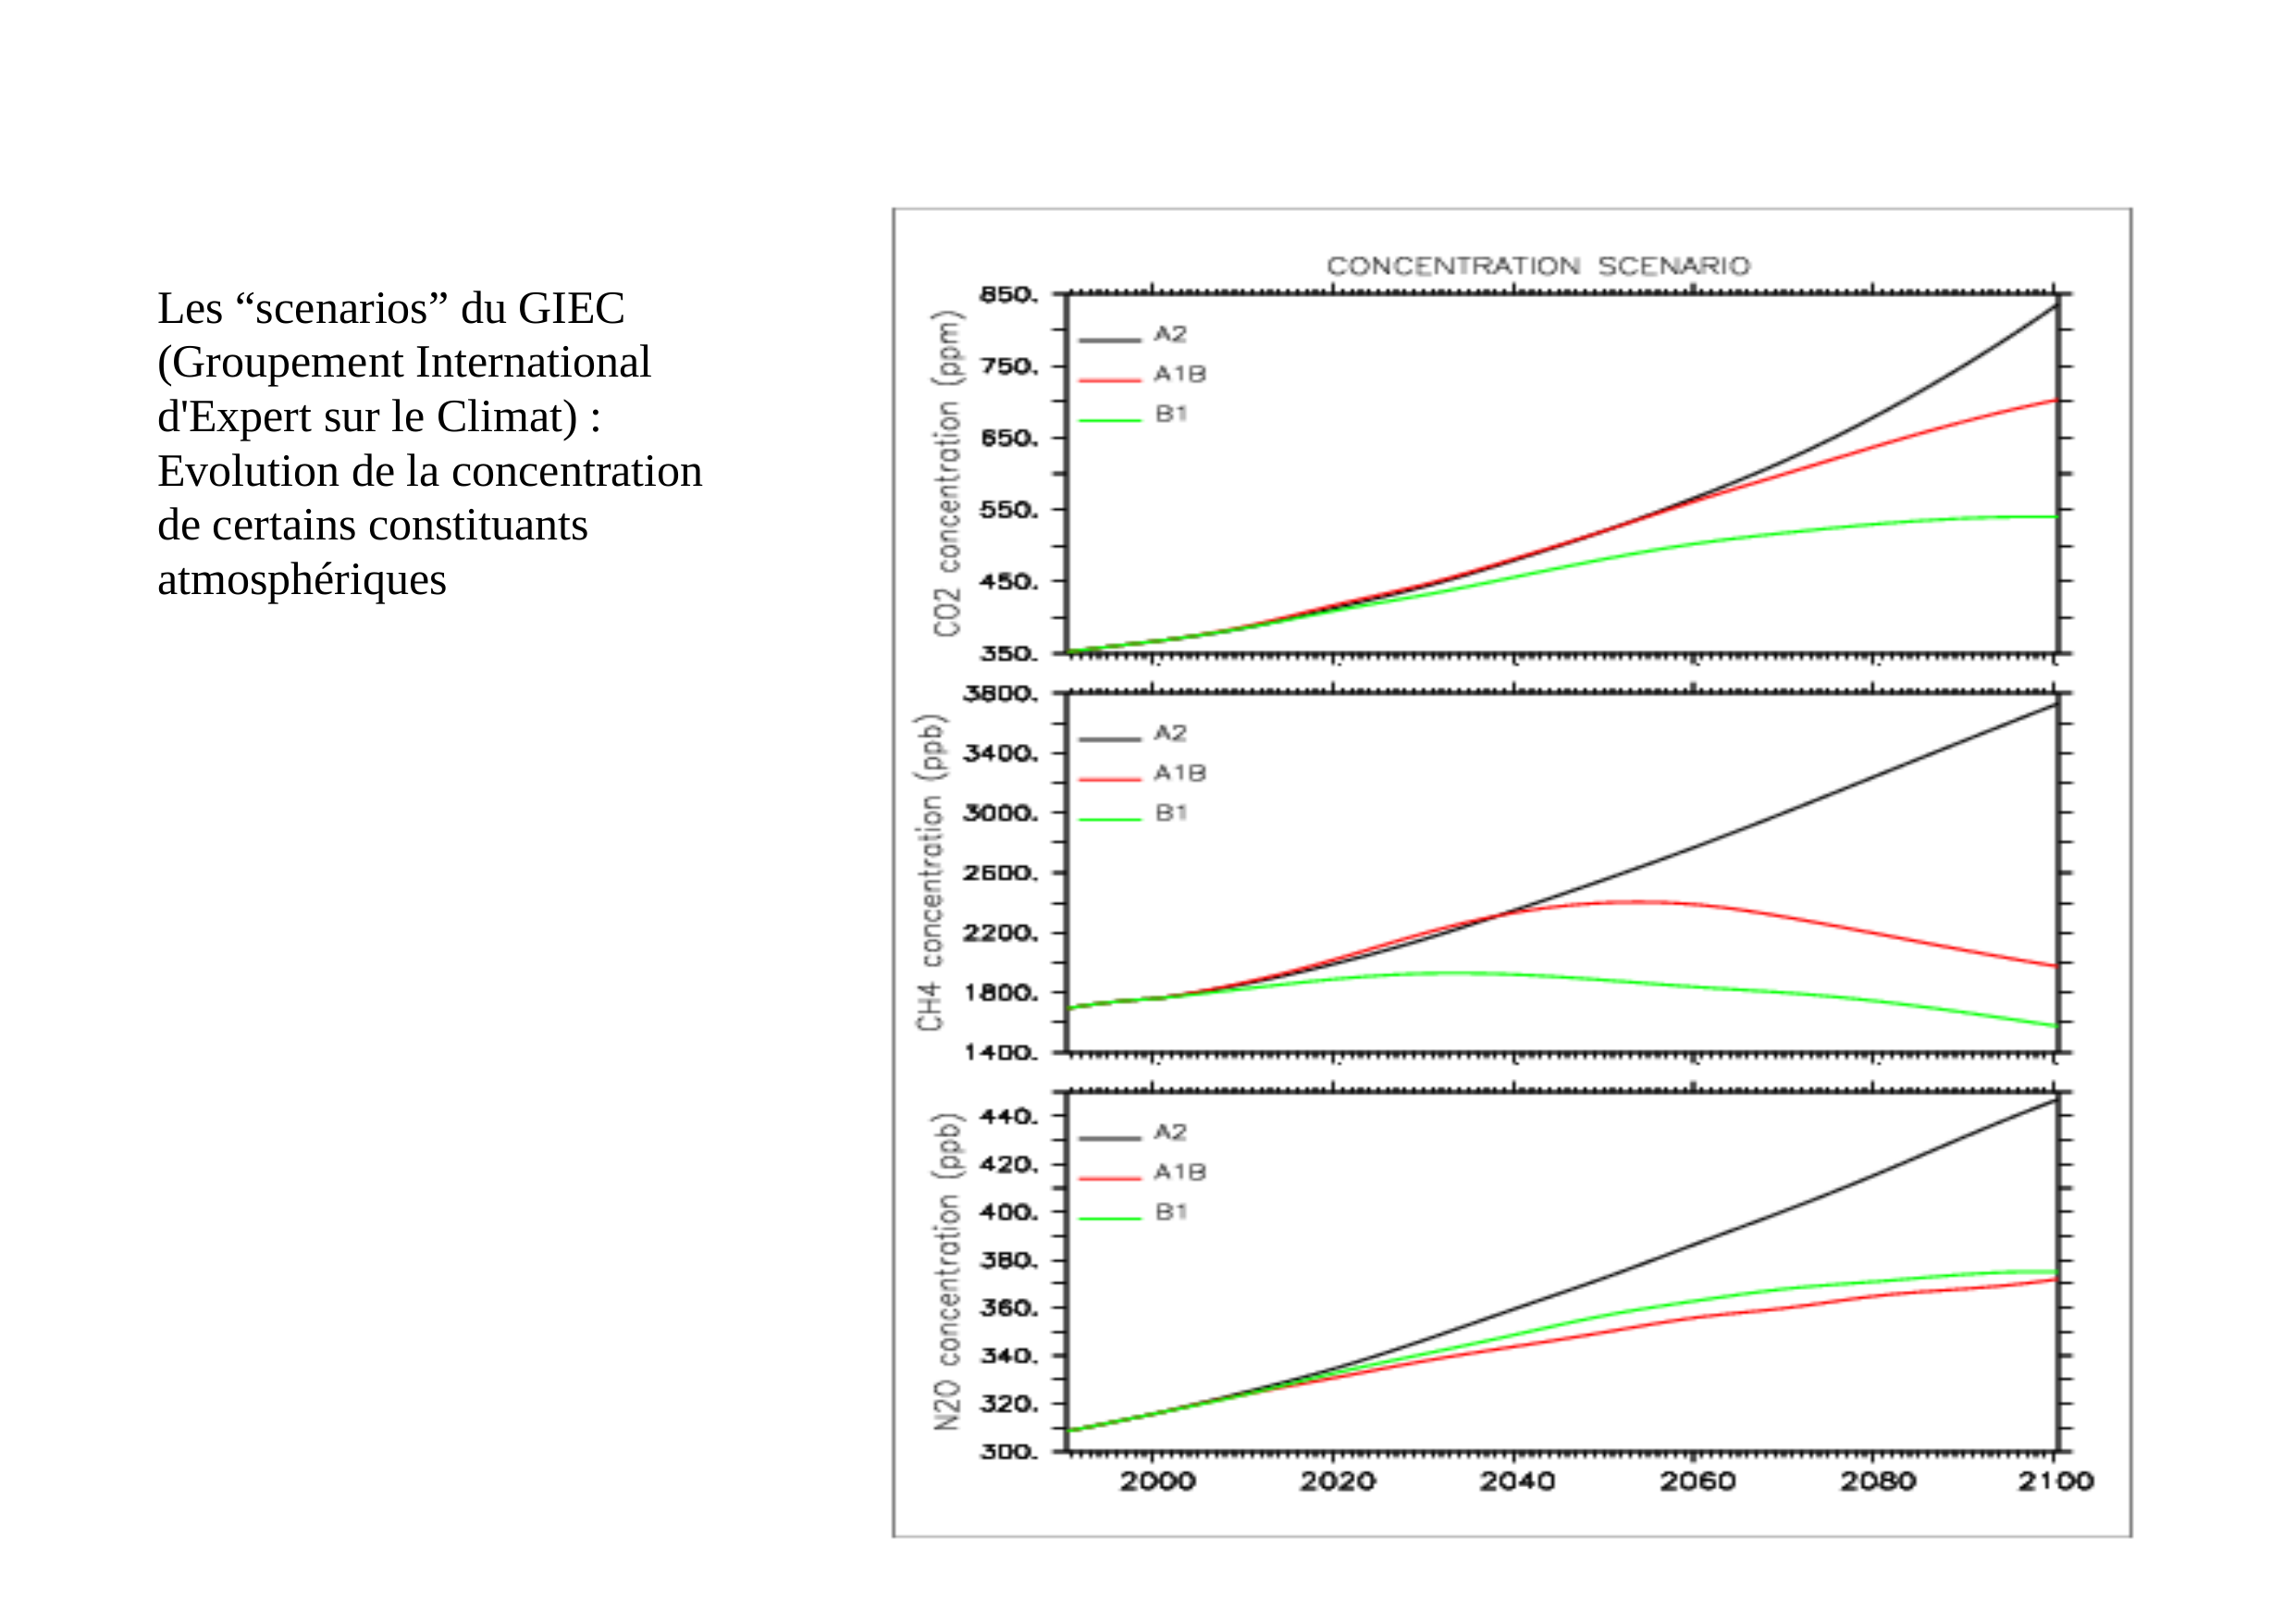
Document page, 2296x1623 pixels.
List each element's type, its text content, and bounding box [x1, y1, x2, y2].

picture [811, 190, 2161, 1539]
text_box Les “scenarios” du GIEC (Groupement International d'Expert sur le Climat) : Evolution de la concentration de certains constituants atmosphériques [157, 279, 705, 601]
